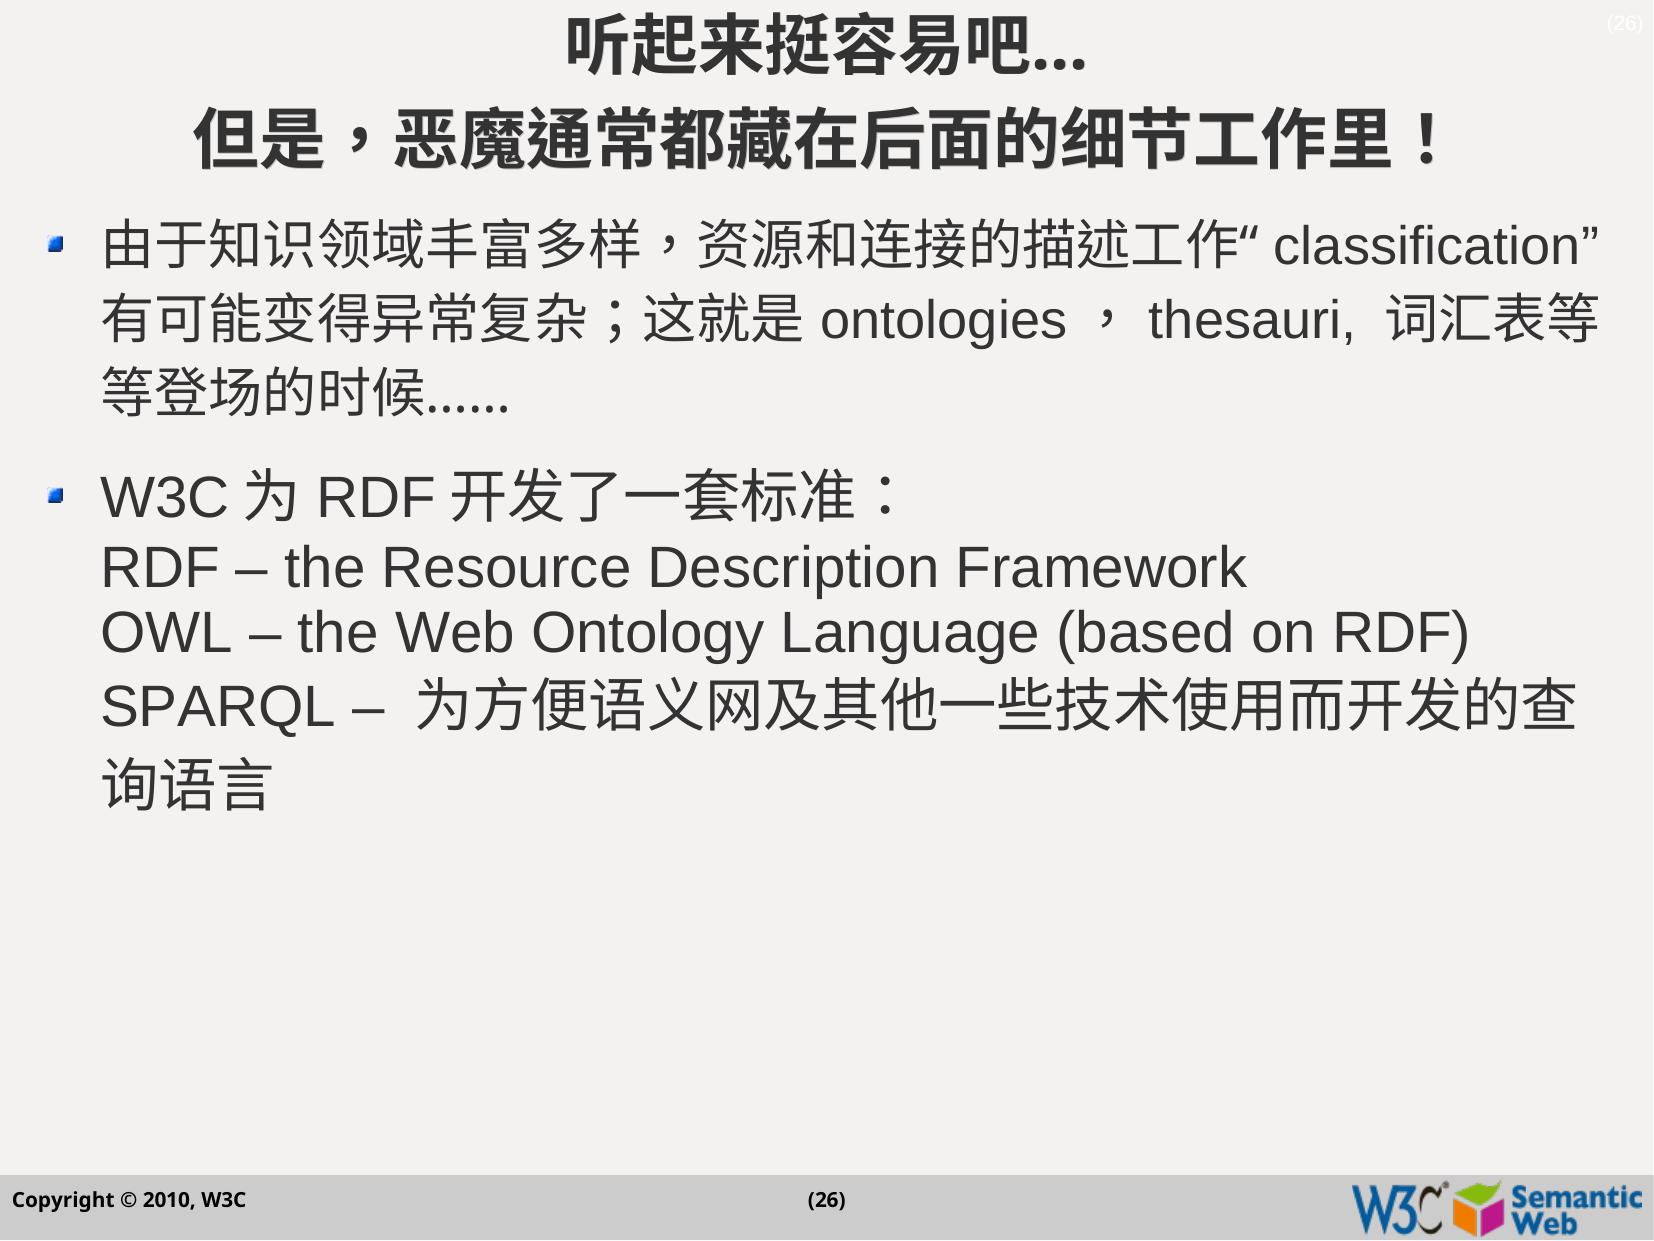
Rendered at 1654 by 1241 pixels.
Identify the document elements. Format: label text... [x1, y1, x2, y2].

picture [1352, 1178, 1642, 1237]
title 听起来挺容易吧… 但是，恶魔通常都藏在后面的细节工作里！ [0, 0, 1654, 180]
list 由于知识领域丰富多样，资源和连接的描述工作“classification” 有可能变得异常复杂；这就是ontologies，thesauri, 词汇表等等登场的时候…… W3C为RDF开发了一套标准： RDF – the Resource Description Framework OWL – the Web Ontology Language (based on RDF) SPARQL – 为方便语义网及其他一些技术使用而开发的查询语言 [29, 206, 1624, 1134]
